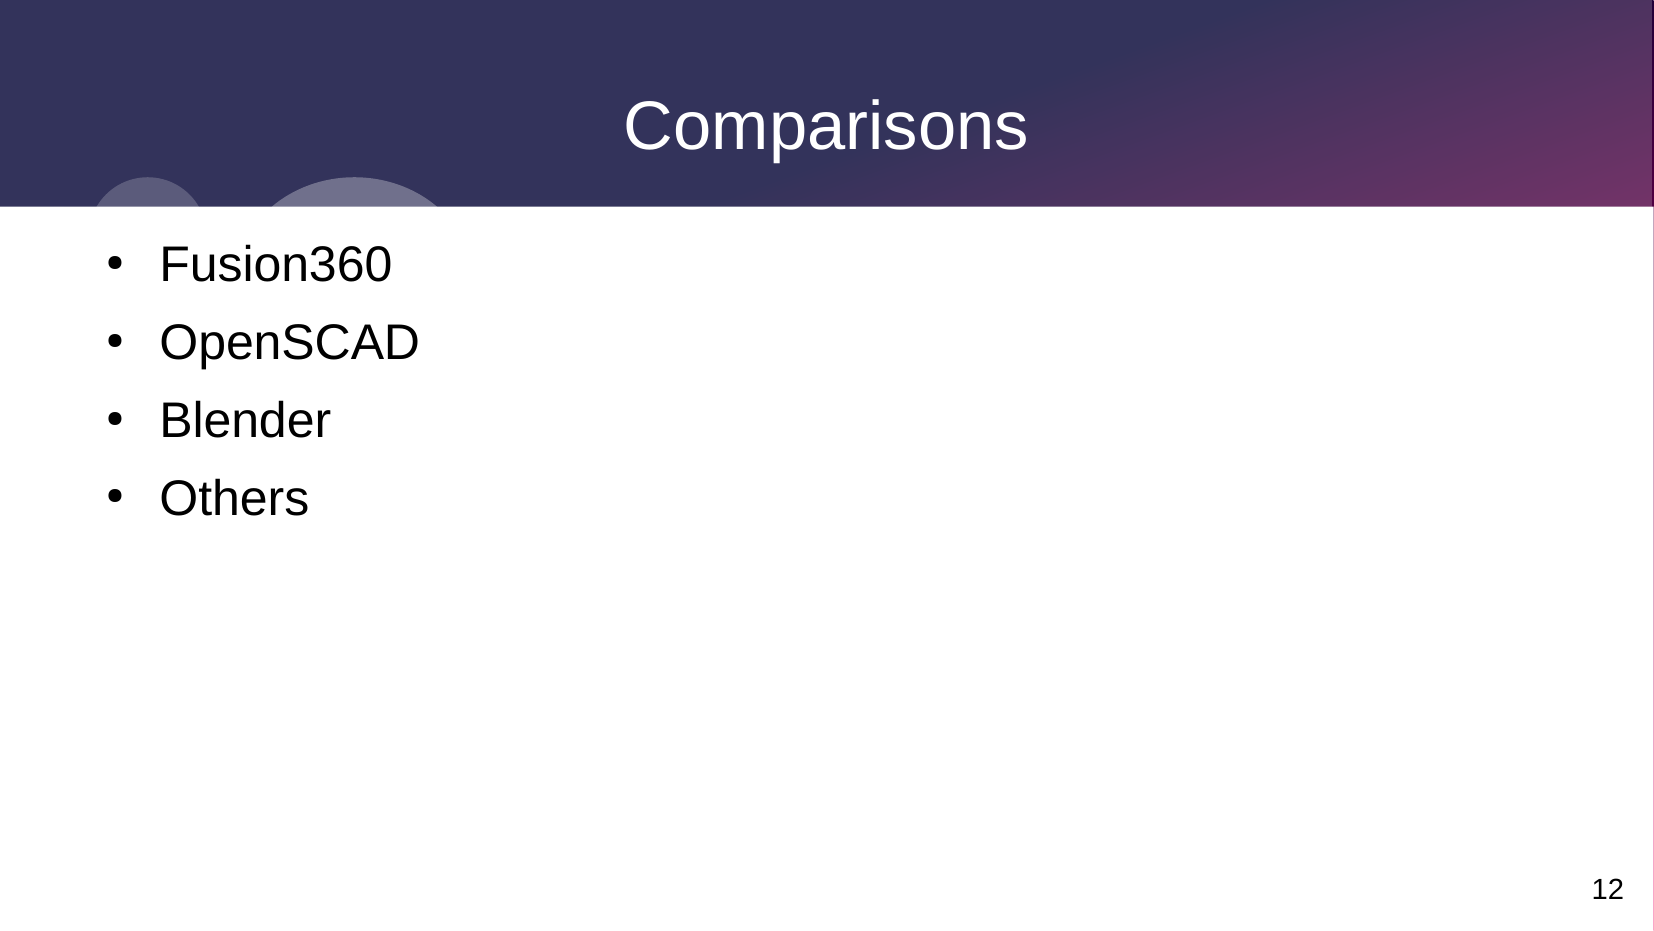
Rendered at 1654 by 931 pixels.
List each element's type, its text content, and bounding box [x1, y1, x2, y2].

list Fusion360 OpenSCAD Blender Others [88, 236, 1565, 827]
title Comparisons [88, 44, 1565, 207]
